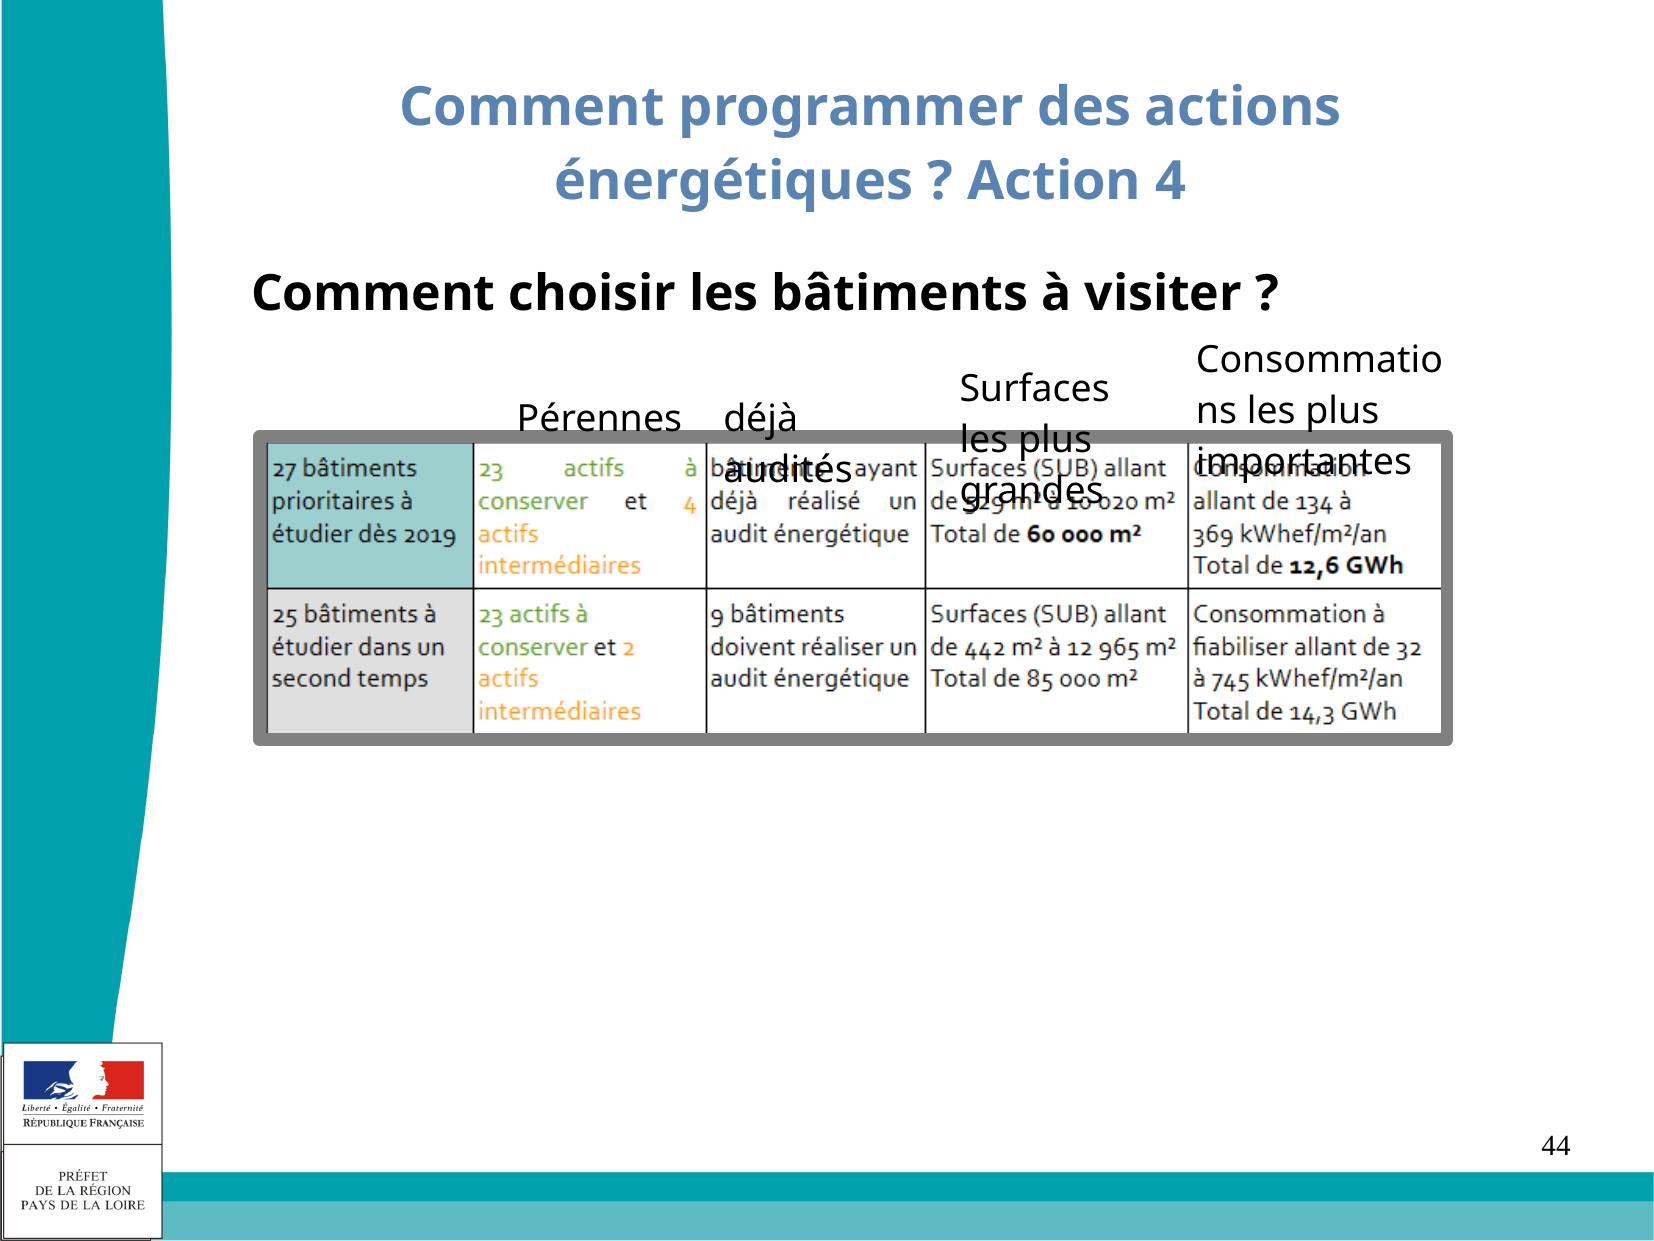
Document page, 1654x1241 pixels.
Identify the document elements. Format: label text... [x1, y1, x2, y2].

text_box Pérennes [501, 383, 708, 437]
text_box Consommations les plus importantes [1181, 324, 1477, 453]
picture [0, 0, 1654, 1241]
text_box Comment programmer des actions énergétiques ? Action 4 [206, 59, 1536, 184]
text_box Surfaces les plus grandes [944, 354, 1181, 445]
text_box Comment choisir les bâtiments à visiter ? [236, 249, 1625, 352]
text_box déjà audités [708, 383, 945, 474]
